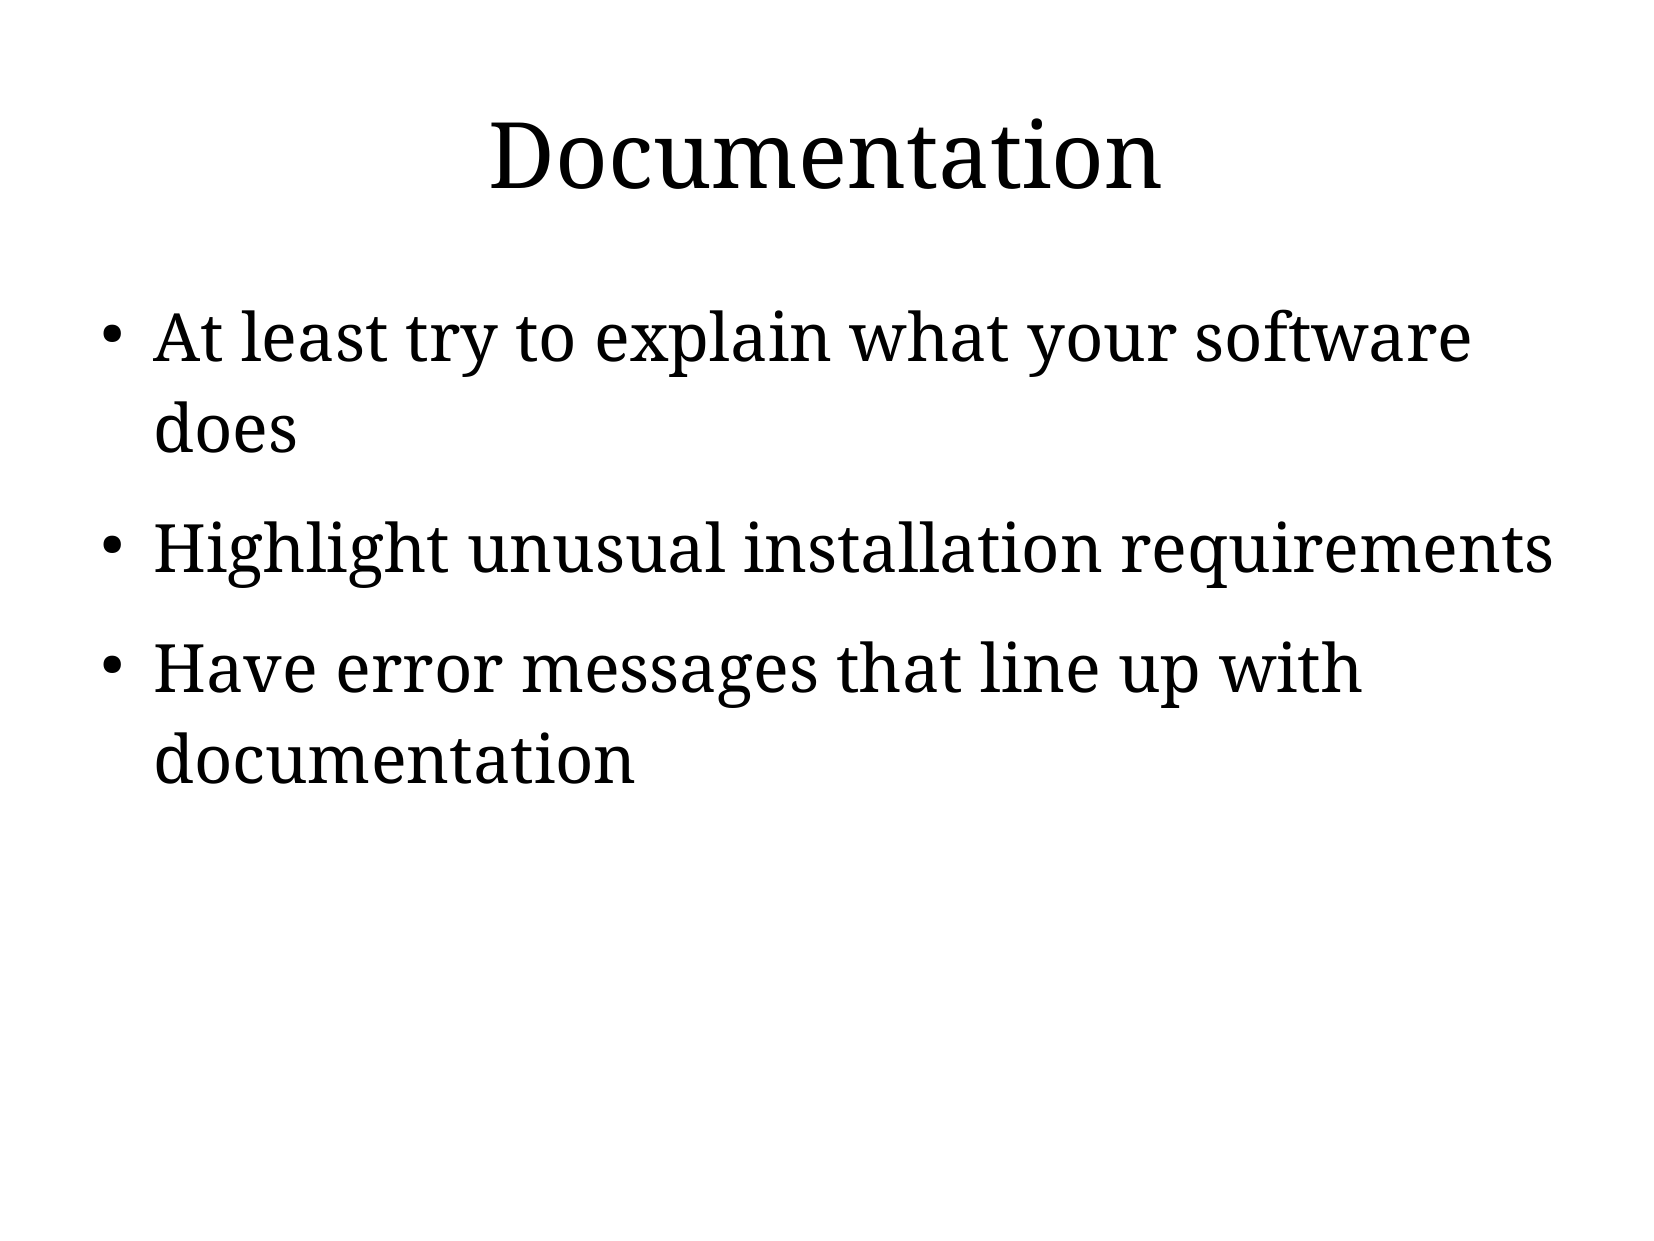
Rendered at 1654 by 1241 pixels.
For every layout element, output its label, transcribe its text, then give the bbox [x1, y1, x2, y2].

title Documentation [82, 56, 1571, 250]
list At least try to explain what your software does Highlight unusual installation requirements Have error messages that line up with documentation [82, 290, 1571, 1109]
